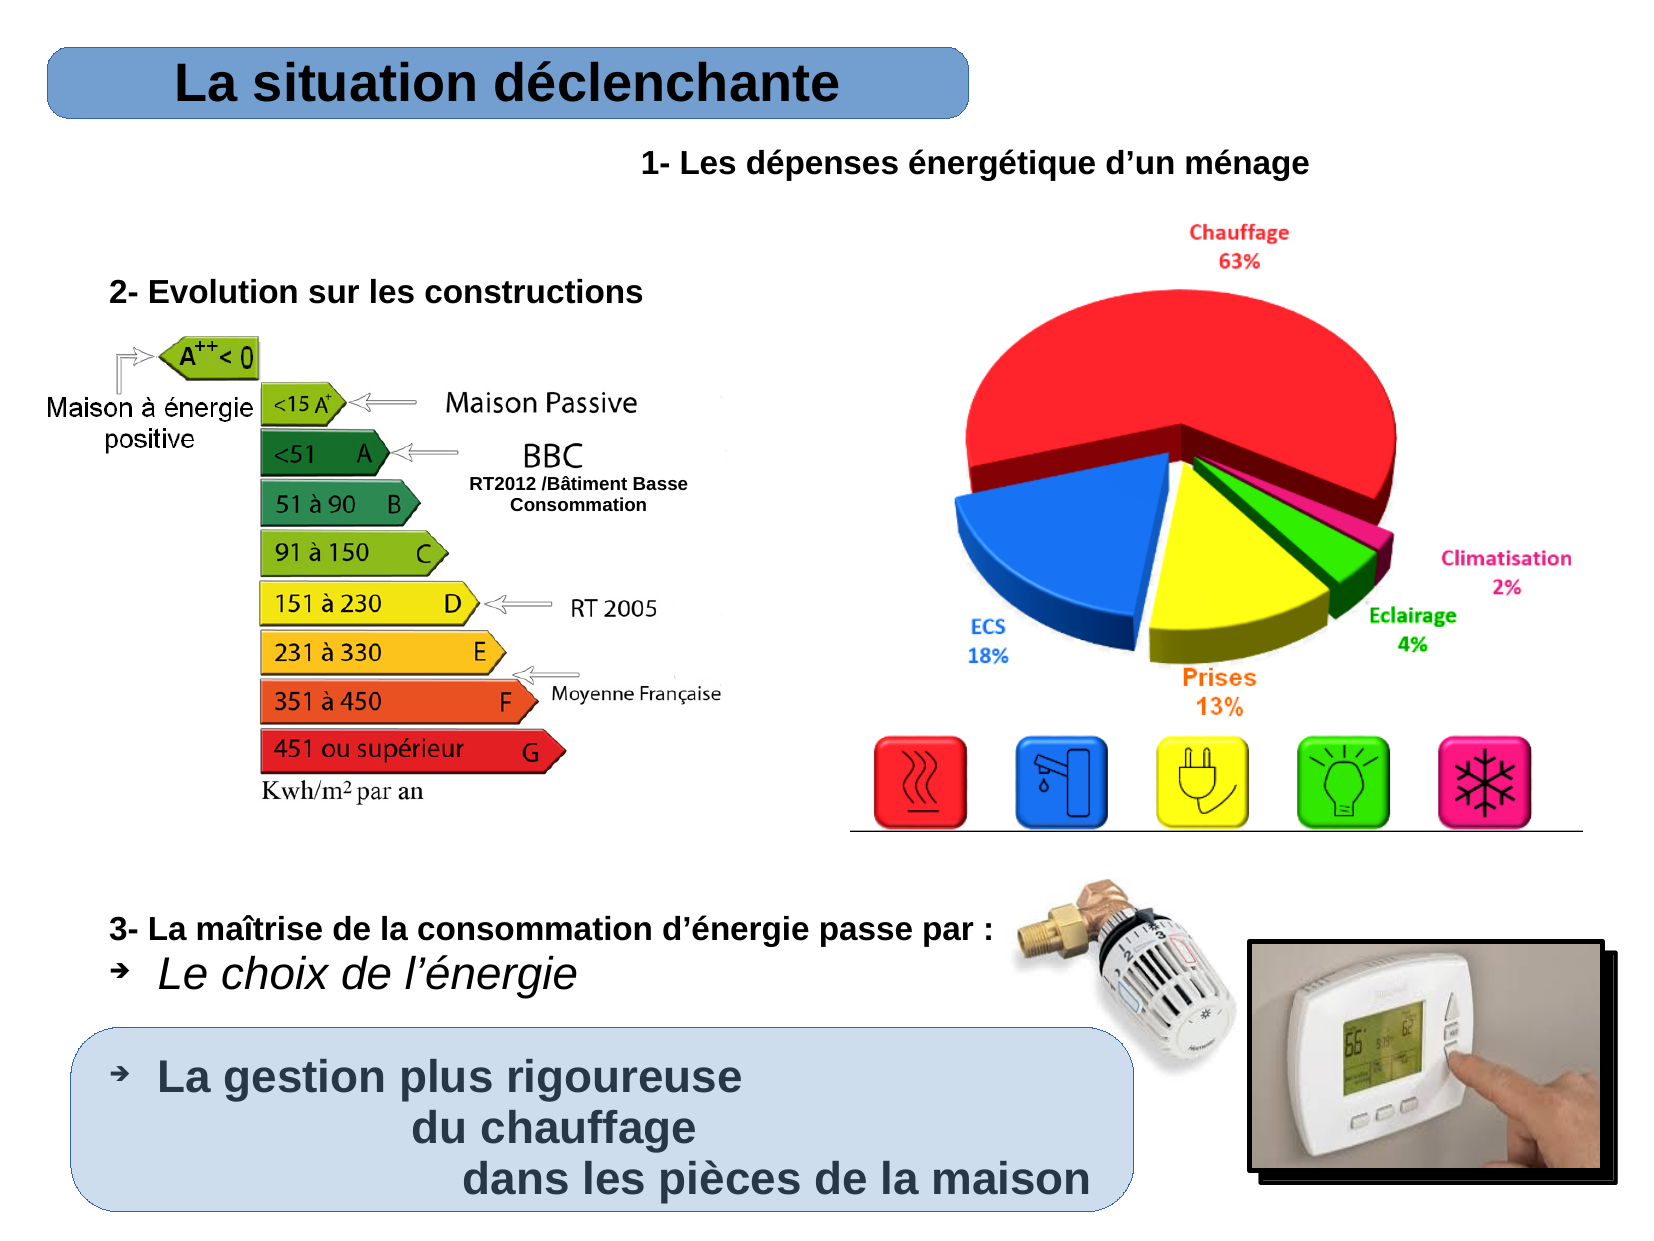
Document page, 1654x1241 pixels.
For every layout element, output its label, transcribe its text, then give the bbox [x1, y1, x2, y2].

picture [1251, 943, 1601, 1169]
text_box La situation déclenchante [47, 47, 969, 119]
text_box RT2012 /Bâtiment Basse Consommation [448, 466, 709, 524]
text_box 3- La maîtrise de la consommation d’énergie passe par : Le choix de l’énergie La gestion plus rigoureuse du chauffage dans les pièces de la maison [94, 903, 1276, 1212]
text_box 2- Evolution sur les constructions [94, 265, 697, 318]
text_box 1- Les dépenses énergétique d’un ménage [625, 137, 1335, 189]
picture [1003, 862, 1241, 903]
picture [44, 324, 733, 821]
text_box [70, 1027, 1134, 1212]
picture [850, 200, 1583, 832]
